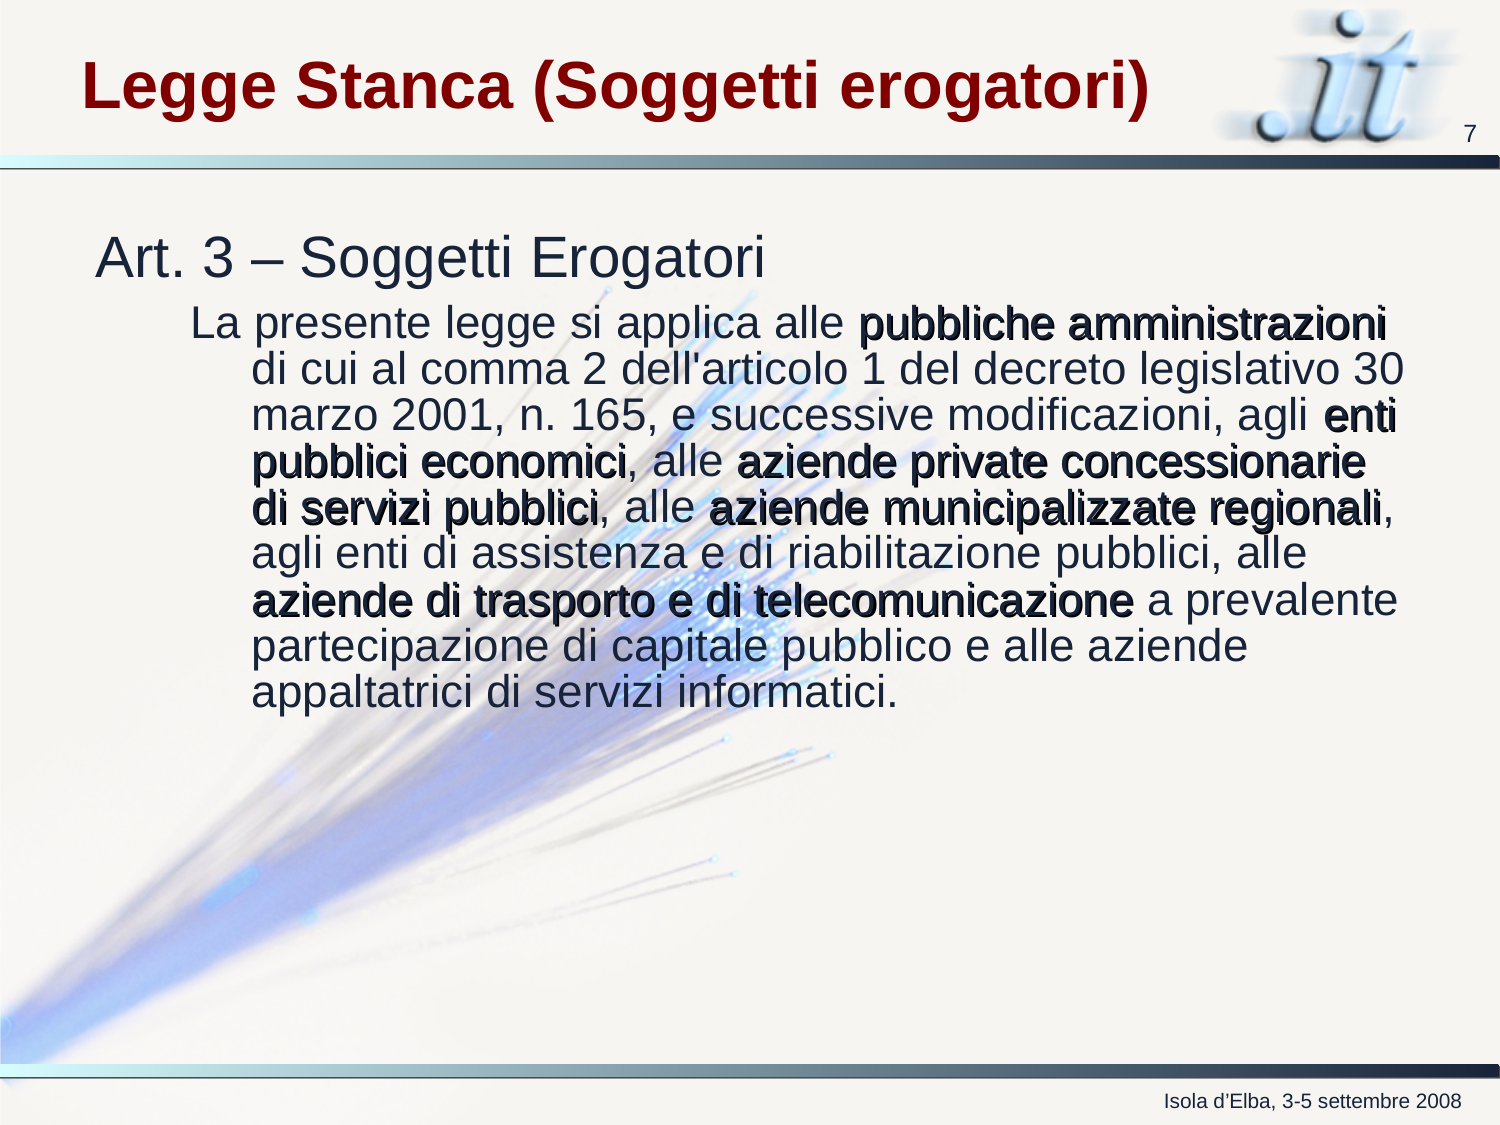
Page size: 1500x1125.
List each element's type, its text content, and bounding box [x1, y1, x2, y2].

picture [0, 170, 1500, 1066]
list Art. 3 – Soggetti Erogatori La presente legge si applica alle pubbliche amministrazioni di cui al comma 2 dell'articolo 1 del decreto legislativo 30 marzo 2001, n. 165, e successive modificazioni, agli enti pubblici economici, alle aziende private concessionarie di servizi pubblici, alle aziende municipalizzate regionali, agli enti di assistenza e di riabilitazione pubblici, alle aziende di trasporto e di telecomunicazione a prevalente partecipazione di capitale pubblico e alle aziende appaltatrici di servizi informatici. [81, 222, 1425, 1035]
picture [0, 1079, 1500, 1125]
title Legge Stanca (Soggetti erogatori) [81, 29, 1198, 148]
picture [0, 0, 1500, 157]
